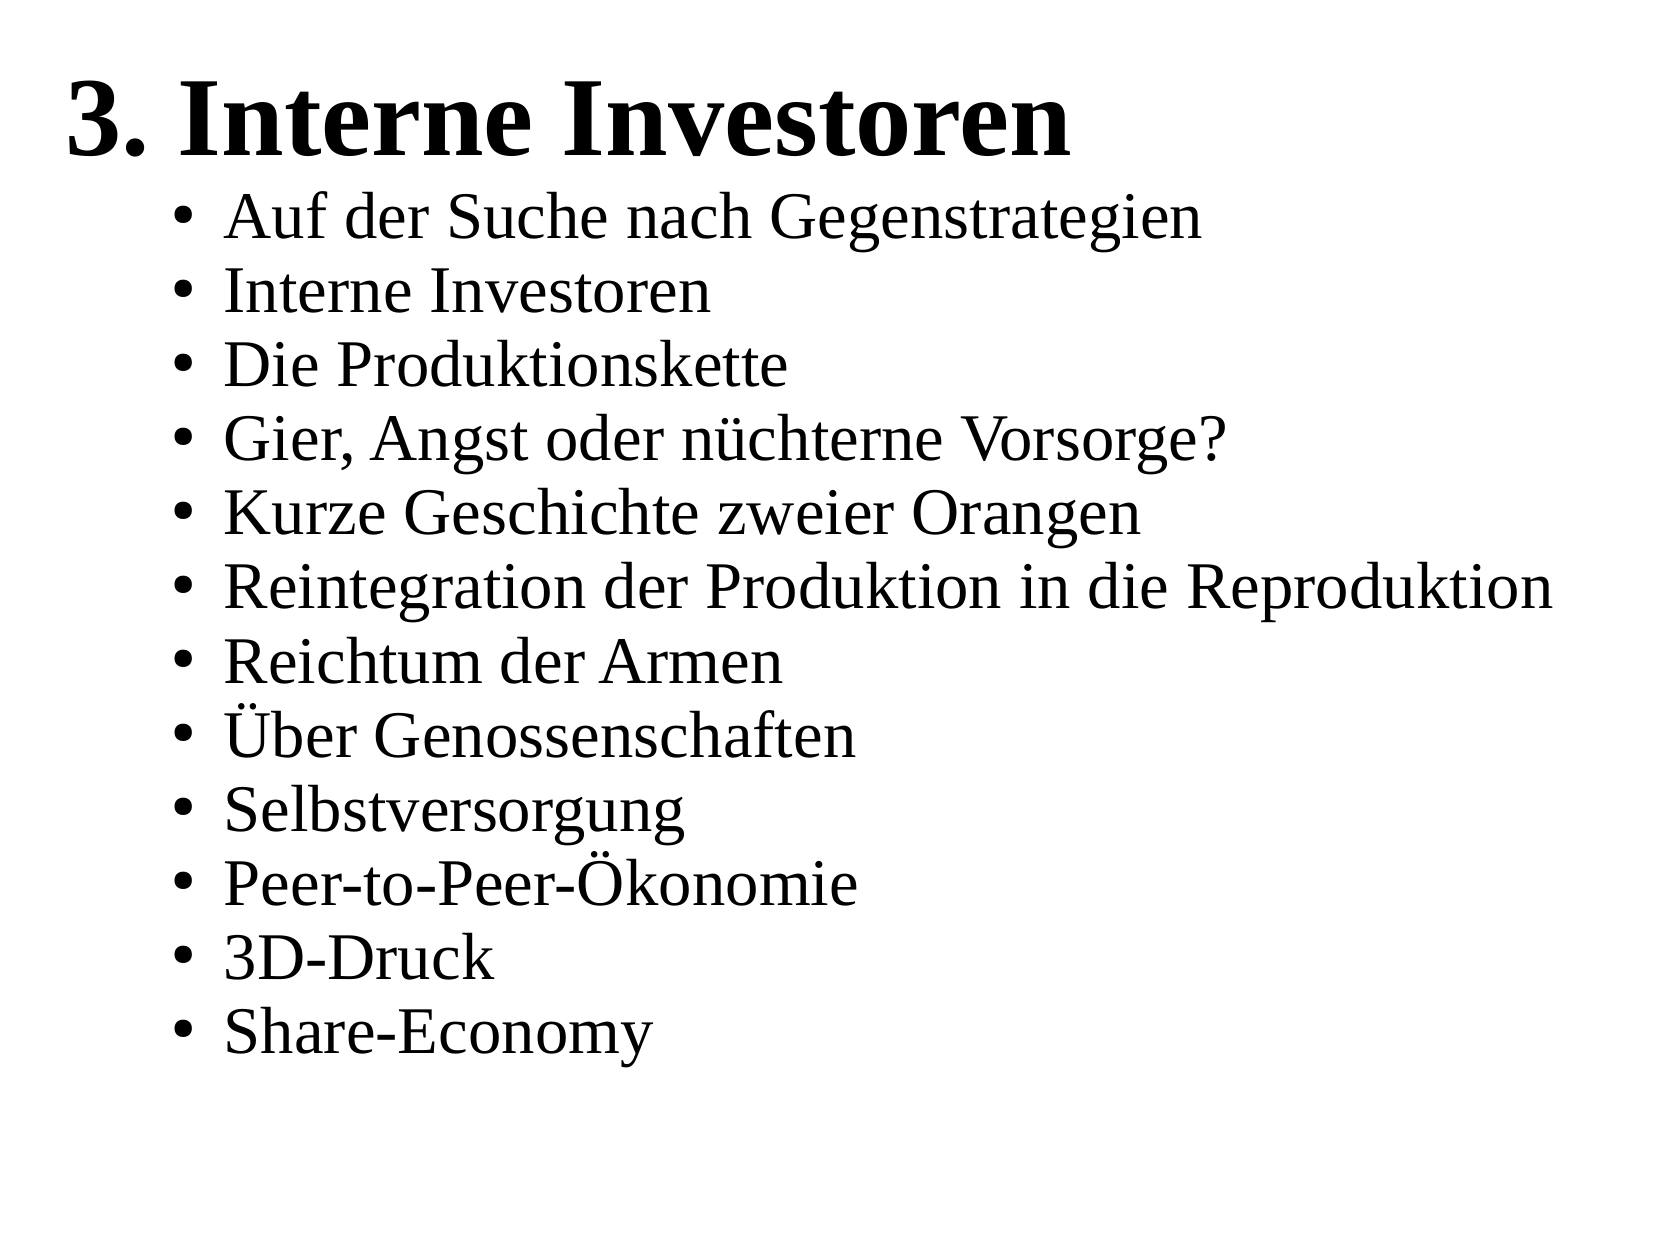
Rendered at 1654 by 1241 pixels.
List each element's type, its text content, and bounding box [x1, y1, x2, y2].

text_box 3. Interne Investoren Auf der Suche nach Gegenstrategien Interne Investoren Die Produktionskette Gier, Angst oder nüchterne Vorsorge? Kurze Geschichte zweier Orangen Reintegration der Produktion in die Reproduktion Reichtum der Armen Über Genossenschaften Selbstversorgung Peer-to-Peer-Ökonomie 3D-Druck Share-Economy [50, 47, 1609, 1201]
